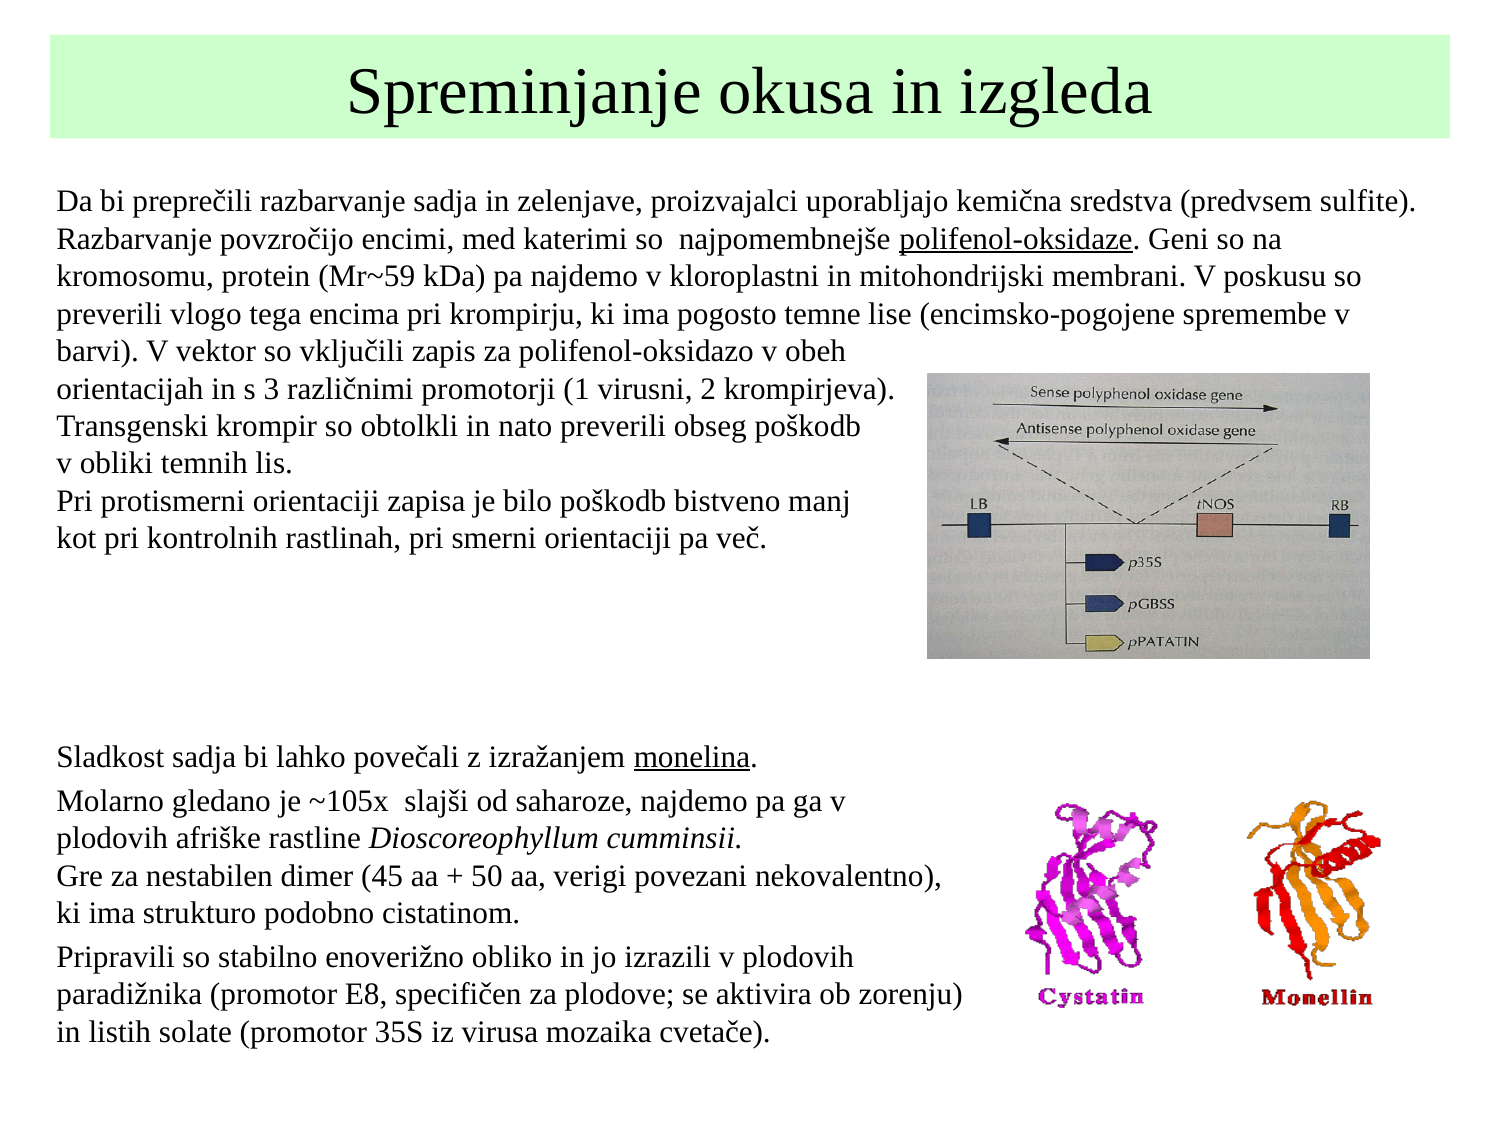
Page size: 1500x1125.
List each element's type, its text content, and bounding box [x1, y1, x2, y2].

text_box Spreminjanje okusa in izgleda [50, 34, 1450, 139]
picture [927, 373, 1370, 659]
picture [1009, 786, 1412, 1024]
list Da bi preprečili razbarvanje sadja in zelenjave, proizvajalci uporabljajo kemična sredstva (predvsem sulfite). Razbarvanje povzročijo encimi, med katerimi so najpomembnejše polifenol-oksidaze. Geni so na kromosomu, protein (Mr~59 kDa) pa najdemo v kloroplastni in mitohondrijski membrani. V poskusu so preverili vlogo tega encima pri krompirju, ki ima pogosto temne lise (encimsko-pogojene spremembe v barvi). V vektor so vključili zapis za polifenol-oksidazo v obeh orientacijah in s 3 različnimi promotorji (1 virusni, 2 krompirjeva). Transgenski krompir so obtolkli in nato preverili obseg poškodb v obliki temnih lis. Pri protismerni orientaciji zapisa je bilo poškodb bistveno manj kot pri kontrolnih rastlinah, pri smerni orientaciji pa več. Sladkost sadja bi lahko povečali z izražanjem monelina. Molarno gledano je ~105x slajši od saharoze, najdemo pa ga v plodovih afriške rastline Dioscoreophyllum cumminsii. Gre za nestabilen dimer (45 aa + 50 aa, verigi povezani nekovalentno), ki ima strukturo podobno cistatinom. Pripravili so stabilno enoverižno obliko in jo izrazili v plodovih paradižnika (promotor E8, specifičen za plodove; se aktivira ob zorenju) in listih solate (promotor 35S iz virusa mozaika cvetače). [41, 173, 1450, 1082]
